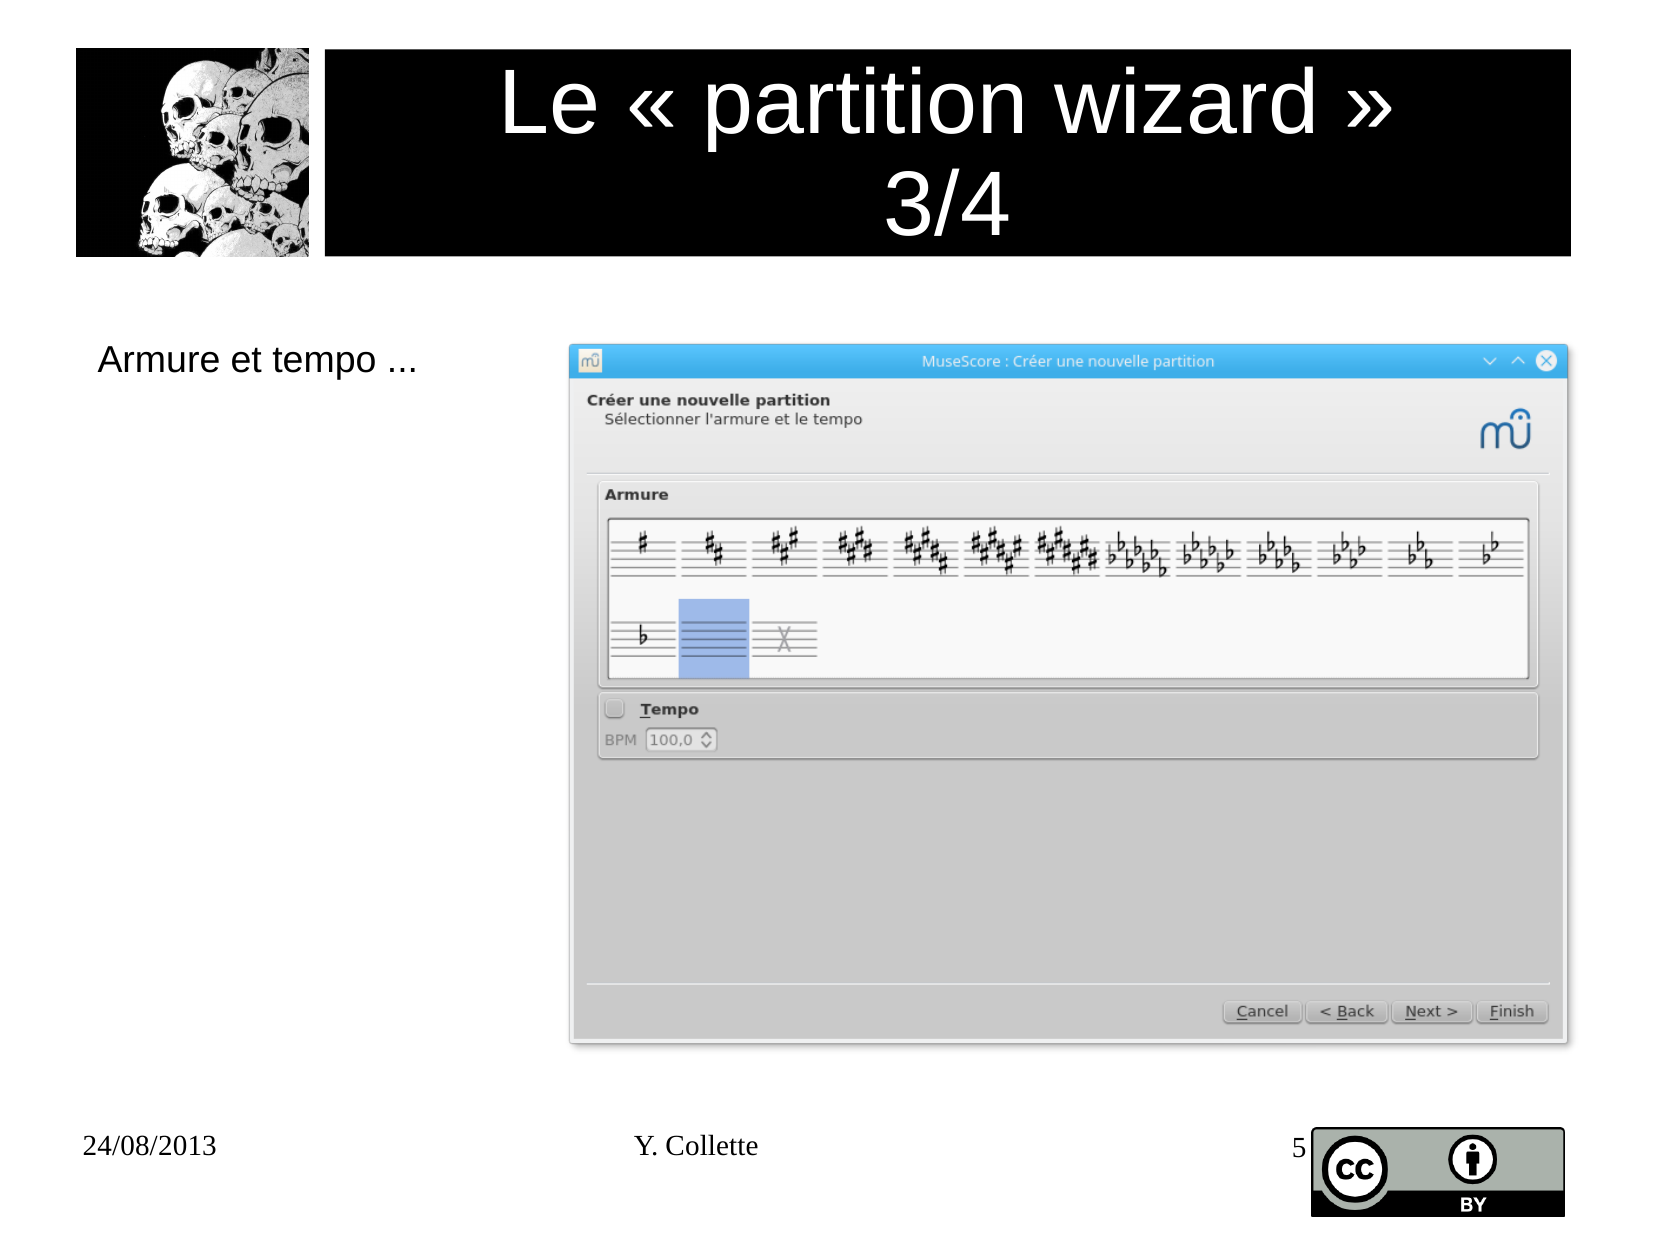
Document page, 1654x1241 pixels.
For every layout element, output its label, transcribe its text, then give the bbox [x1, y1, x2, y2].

picture [561, 336, 1583, 1059]
picture [76, 48, 309, 257]
text_box Armure et tempo ... [82, 330, 562, 388]
picture [1311, 1127, 1565, 1217]
title Le « partition wizard » 3/4 [324, 49, 1571, 257]
